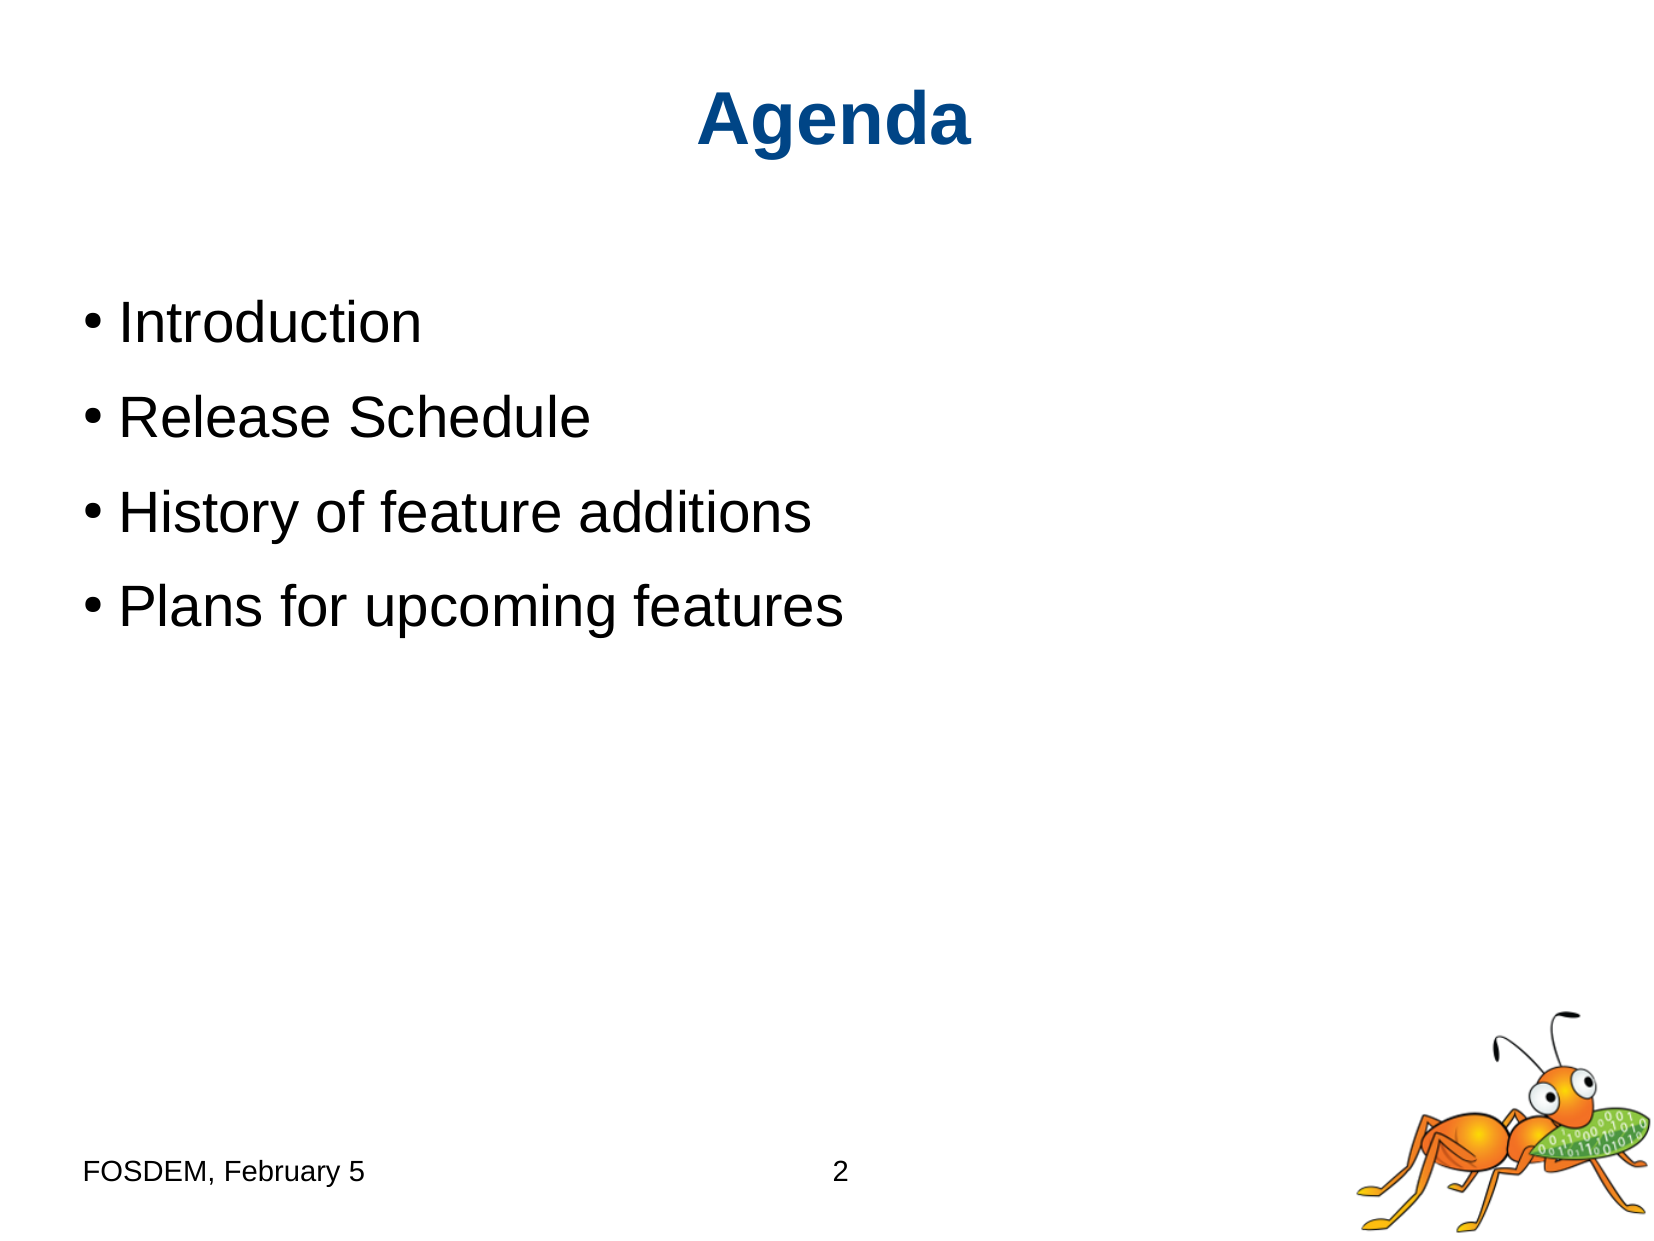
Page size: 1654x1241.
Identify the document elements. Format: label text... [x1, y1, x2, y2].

picture [1353, 1009, 1654, 1235]
title Agenda [90, 15, 1579, 223]
list Introduction Release Schedule History of feature additions Plans for upcoming features [82, 290, 1571, 1010]
